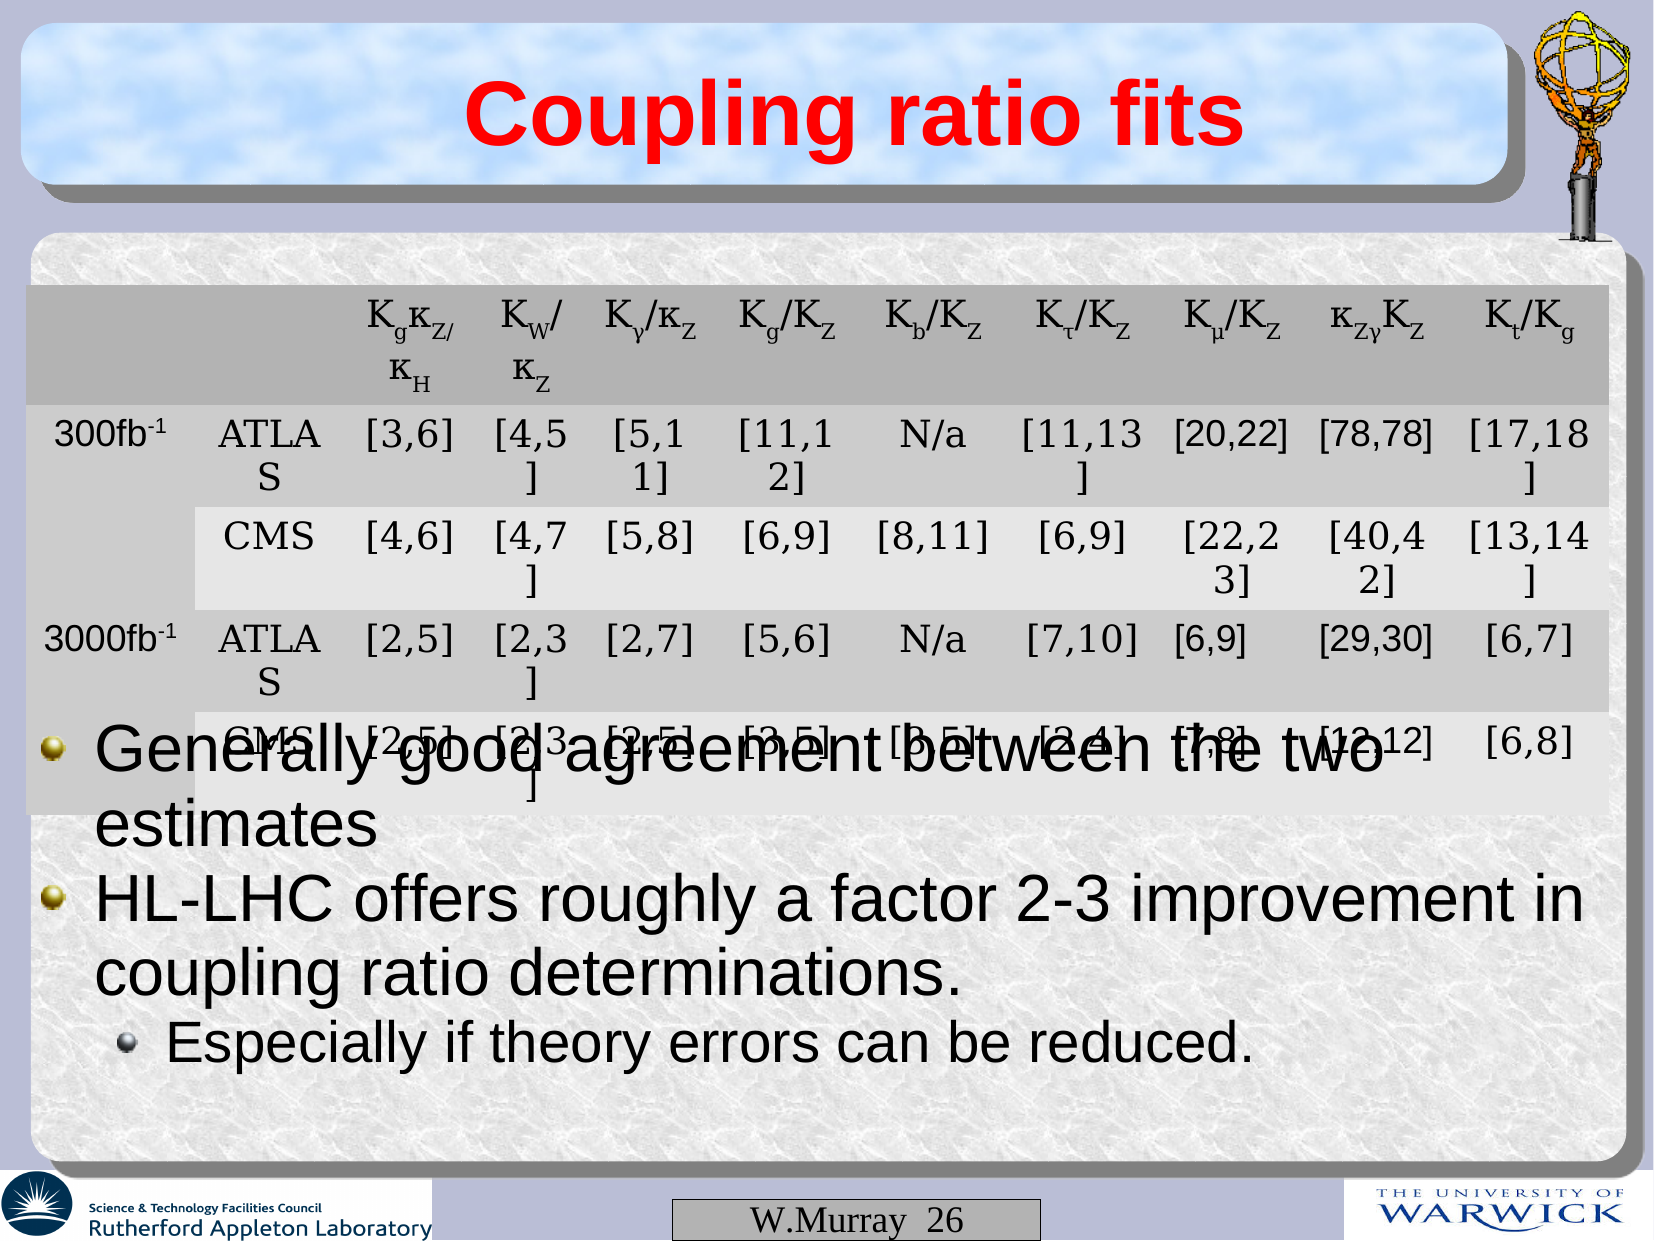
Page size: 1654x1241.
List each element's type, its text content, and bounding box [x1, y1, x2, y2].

table_cell [2,3] [476, 610, 587, 711]
table_header Κμ/ΚZ [1159, 285, 1304, 405]
table_cell [17,18] [1450, 405, 1609, 507]
table_cell N/a [860, 405, 1005, 507]
table_cell [11,13] [1005, 405, 1159, 507]
table_cell [29,30] [1304, 610, 1450, 711]
table_cell [6,7] [1450, 610, 1609, 711]
table_cell [40,42] [1304, 507, 1450, 610]
table_cell [2,7] [587, 610, 713, 711]
table_cell [2,5] [344, 610, 476, 711]
table_header Κt/Κg [1450, 285, 1609, 405]
table_cell [78,78] [1304, 405, 1450, 507]
table_cell N/a [860, 610, 1005, 711]
table_header ΚgκZ/κH [344, 285, 476, 405]
table_cell [5,11] [587, 405, 713, 507]
table_cell [7,10] [1005, 610, 1159, 711]
title Coupling ratio fits [221, 39, 1489, 190]
table_header ΚW/κZ [476, 285, 587, 405]
picture [0, 1170, 432, 1241]
table_header Κγ/κZ [587, 285, 713, 405]
table_header Κτ/ΚZ [1005, 285, 1159, 405]
table_header κZγΚZ [1304, 285, 1450, 405]
table_cell [22,23] [1159, 507, 1304, 610]
table_cell [11,12] [713, 405, 860, 507]
table_cell [4,7] [476, 507, 587, 610]
picture [20, 22, 1508, 185]
table_cell CMS [195, 507, 344, 610]
table_cell [3,6] [344, 405, 476, 507]
table_cell [4,5] [476, 405, 587, 507]
table_cell [13,14] [1450, 507, 1609, 610]
table_cell [6,9] [713, 507, 860, 610]
table_cell [8,11] [860, 507, 1005, 610]
table_header [195, 285, 344, 405]
picture [30, 0, 1654, 1147]
table_header Κg/ΚZ [713, 285, 860, 405]
table_cell [20,22] [1159, 405, 1304, 507]
table_cell [6,9] [1159, 610, 1304, 711]
table_cell ATLAS [195, 405, 344, 507]
table_header Κb/ΚZ [860, 285, 1005, 405]
table_cell [4,6] [344, 507, 476, 610]
table_cell ATLAS [195, 610, 344, 711]
table_cell [5,6] [713, 610, 860, 711]
list Generally good agreement between the two estimates HL-LHC offers roughly a factor 2-3 improvement in coupling ratio determinations. Especially if theory errors can be reduced. [23, 711, 1622, 1184]
table_cell 300fb-1 [26, 405, 195, 610]
table_cell [5,8] [587, 507, 713, 610]
table_cell [6,9] [1005, 507, 1159, 610]
table_cell 3000fb-1 [26, 610, 195, 711]
table_header [26, 285, 195, 405]
picture [1344, 1170, 1654, 1241]
